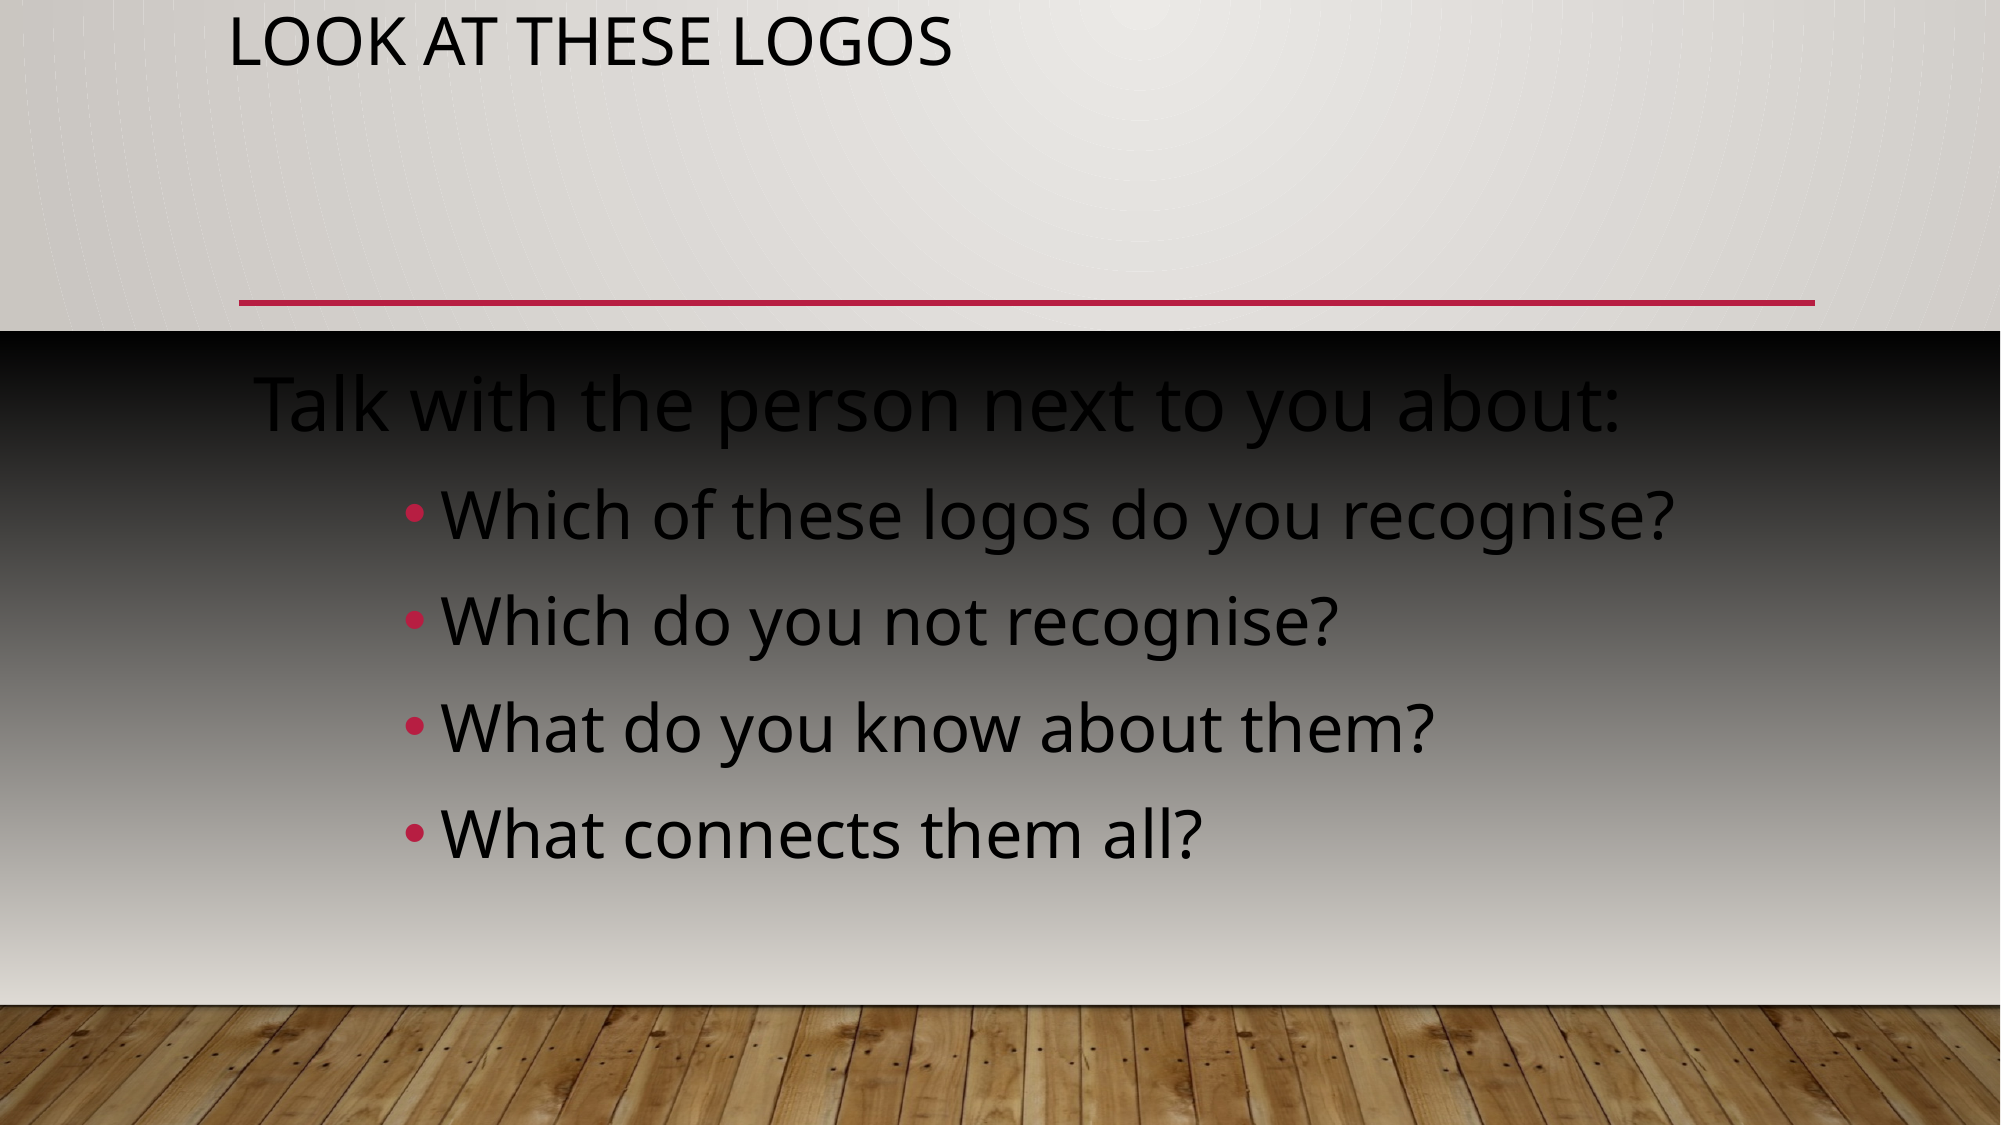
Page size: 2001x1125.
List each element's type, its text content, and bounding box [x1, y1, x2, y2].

list Talk with the person next to you about: Which of these logos do you recognise? Which do you not recognise? What do you know about them? What connects them all? [238, 330, 1814, 897]
title Look at these logos [212, 0, 1788, 173]
